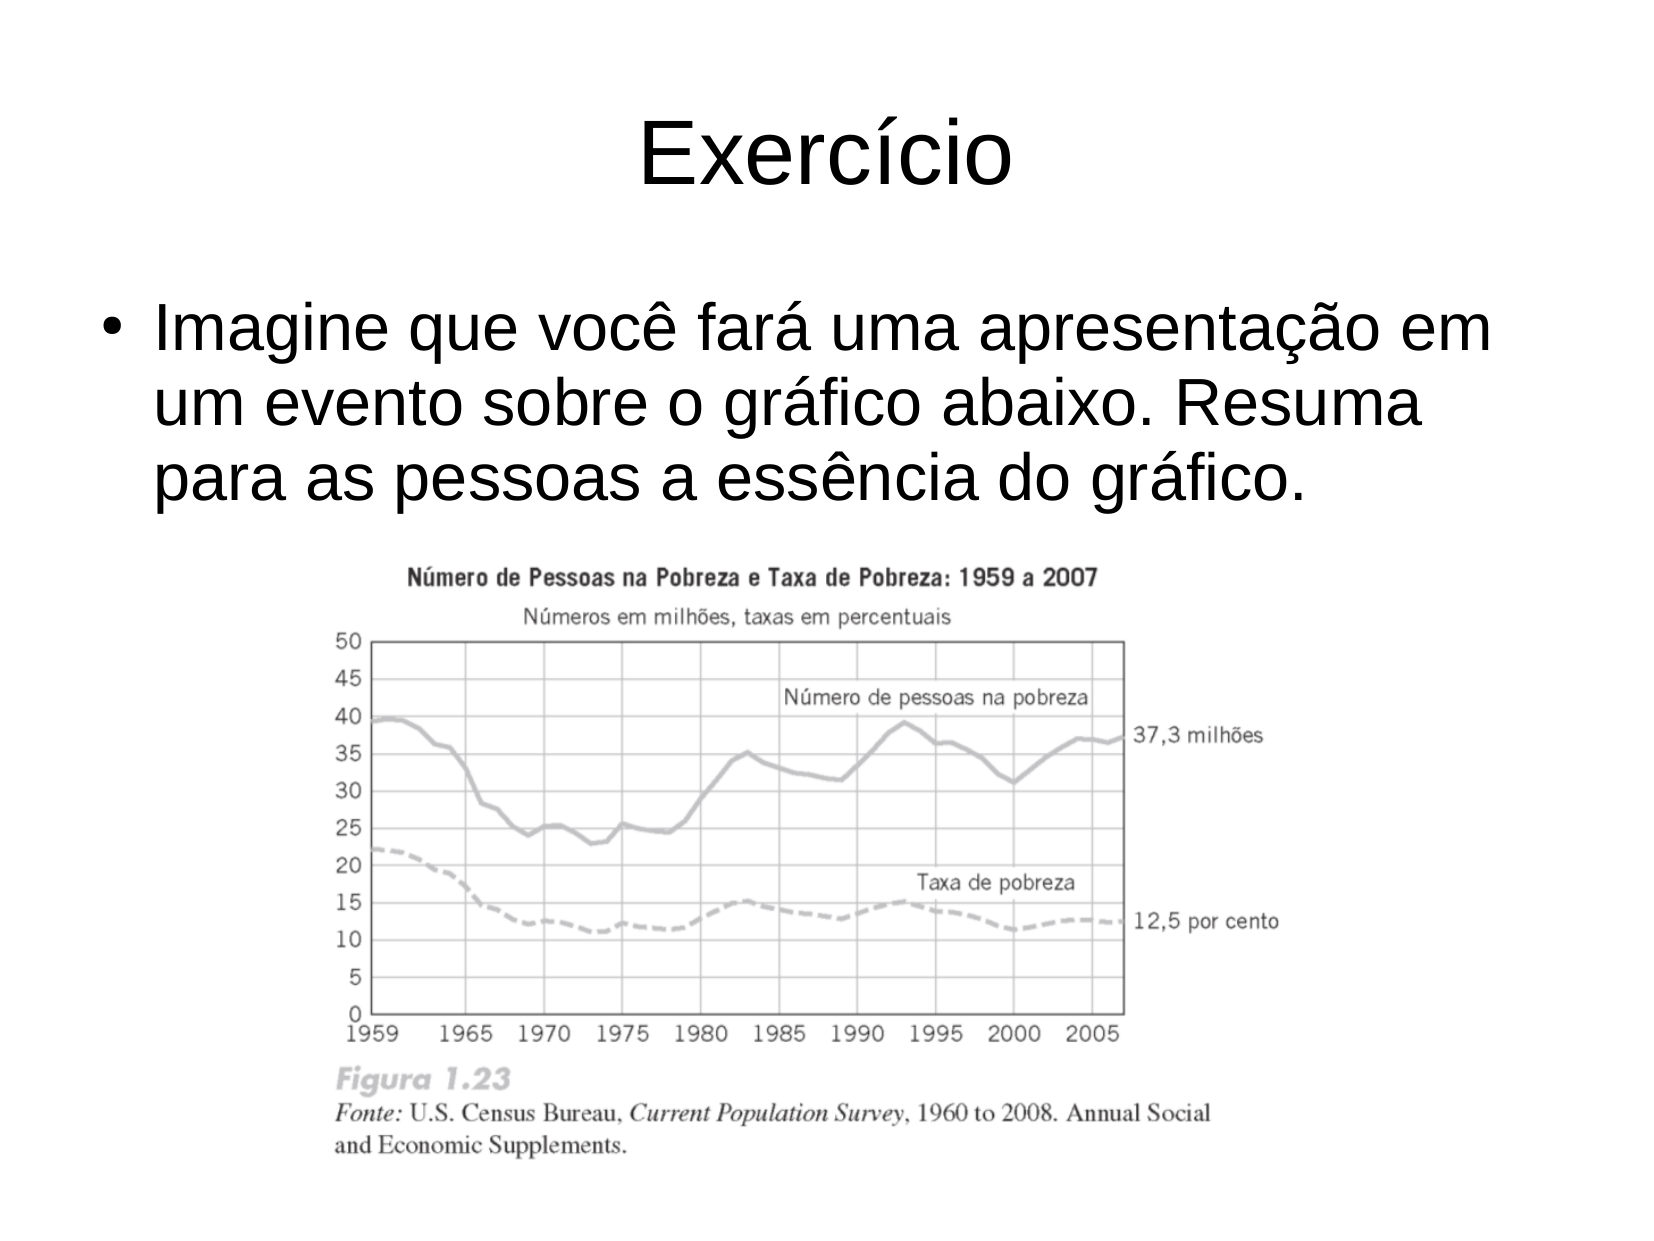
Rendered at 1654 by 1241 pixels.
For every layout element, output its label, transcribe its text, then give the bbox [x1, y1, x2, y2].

title Exercício [82, 49, 1571, 257]
picture [296, 519, 1312, 1193]
list Imagine que você fará uma apresentação em um evento sobre o gráfico abaixo. Resuma para as pessoas a essência do gráfico. [82, 290, 1571, 1010]
